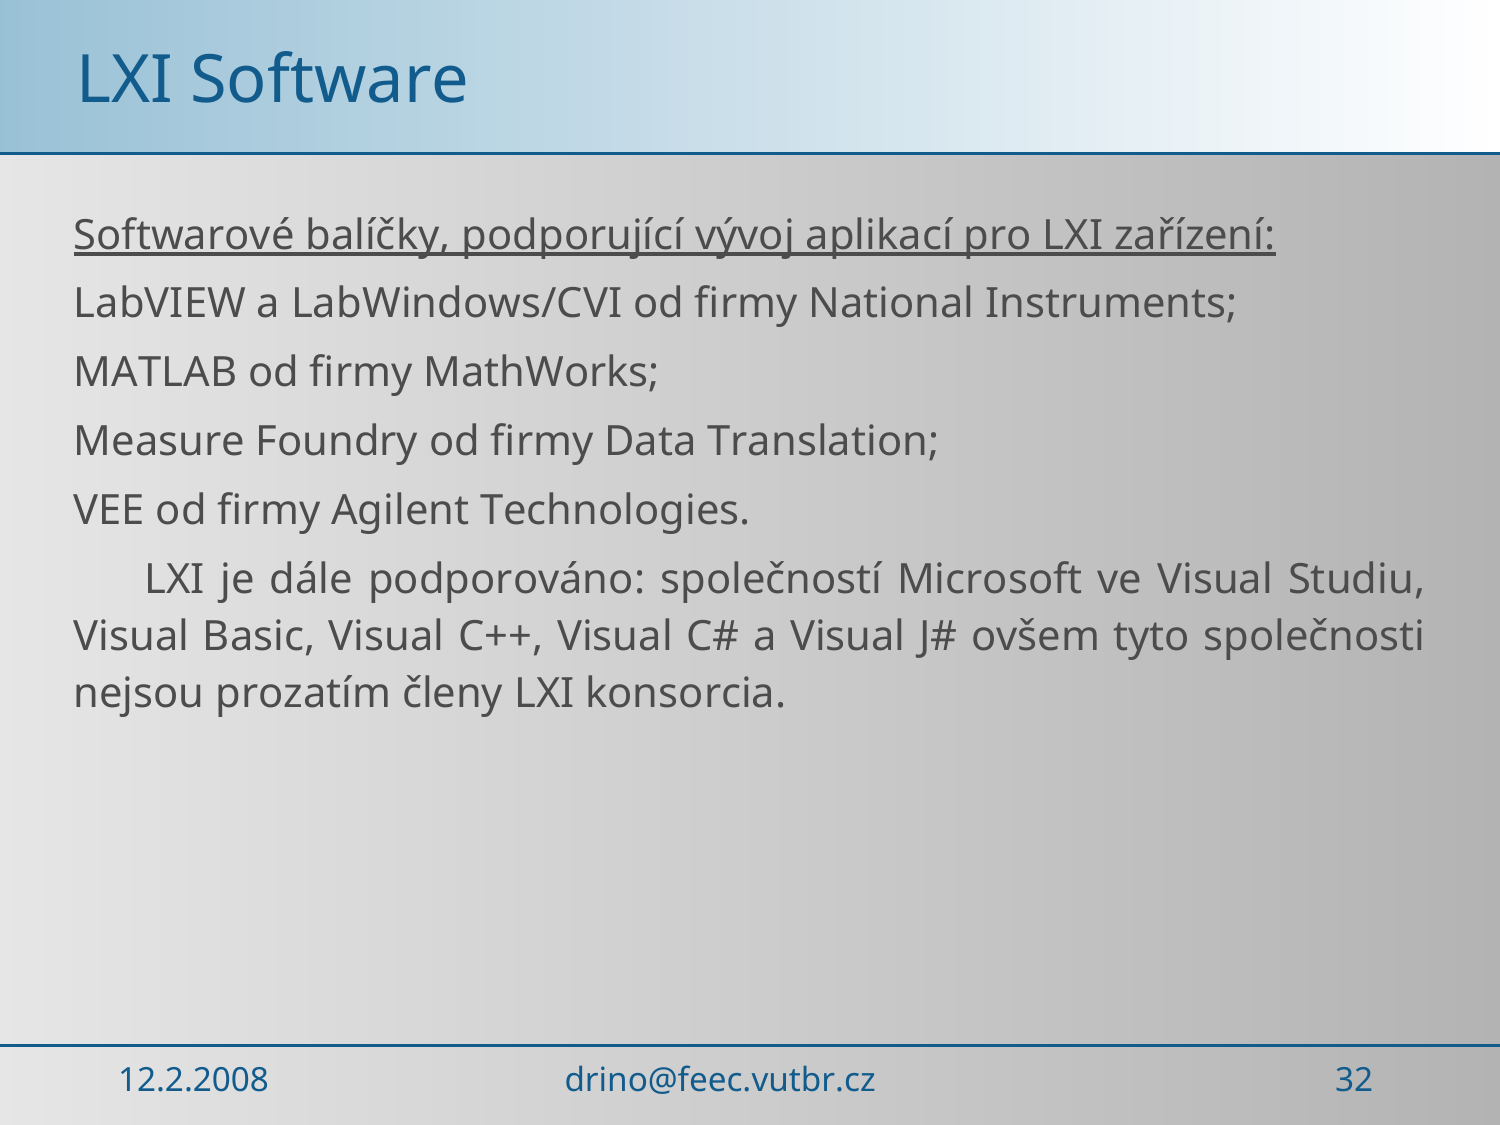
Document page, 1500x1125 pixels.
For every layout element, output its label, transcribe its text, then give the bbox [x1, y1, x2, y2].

text_box Softwarové balíčky, podporující vývoj aplikací pro LXI zařízení: LabVIEW a LabWindows/CVI od firmy National Instruments; MATLAB od firmy MathWorks; Measure Foundry od firmy Data Translation; VEE od firmy Agilent Technologies. LXI je dále podporováno: společností Microsoft ve Visual Studiu, Visual Basic, Visual C++, Visual C# a Visual J# ovšem tyto společnosti nejsou prozatím členy LXI konsorcia. [59, 196, 1442, 728]
text_box <číslo> [1075, 1049, 1388, 1125]
title LXI Software [0, 0, 1500, 152]
text_box drino@feec.vutbr.cz [454, 1049, 987, 1125]
text_box 12.2.2008 [103, 1049, 432, 1125]
